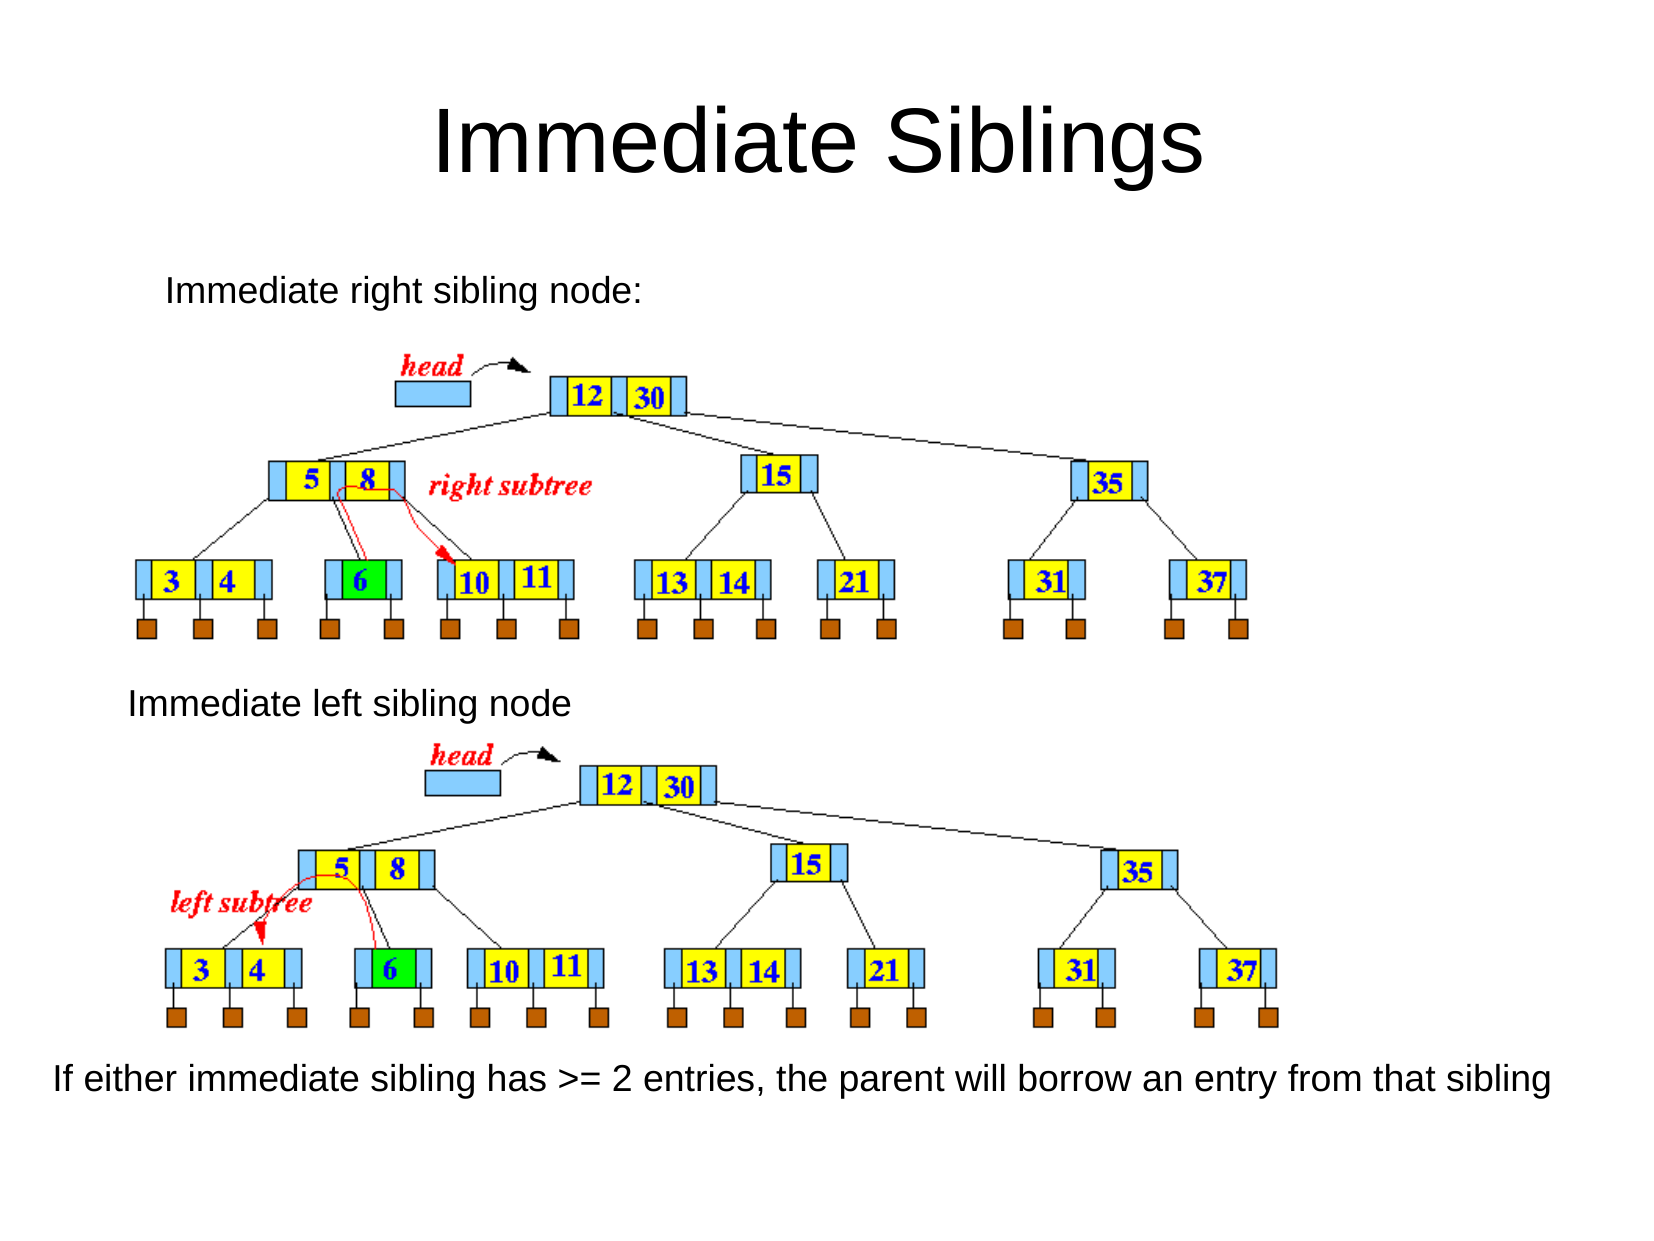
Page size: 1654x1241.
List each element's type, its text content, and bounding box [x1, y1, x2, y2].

text_box Immediate left sibling node [112, 675, 1313, 731]
picture [112, 337, 1277, 674]
picture [112, 731, 1343, 1050]
text_box Immediate right sibling node: [150, 262, 1388, 320]
title Immediate Siblings [75, 37, 1564, 245]
text_box If either immediate sibling has >= 2 entries, the parent will borrow an entry from that sibling [37, 1050, 1576, 1107]
